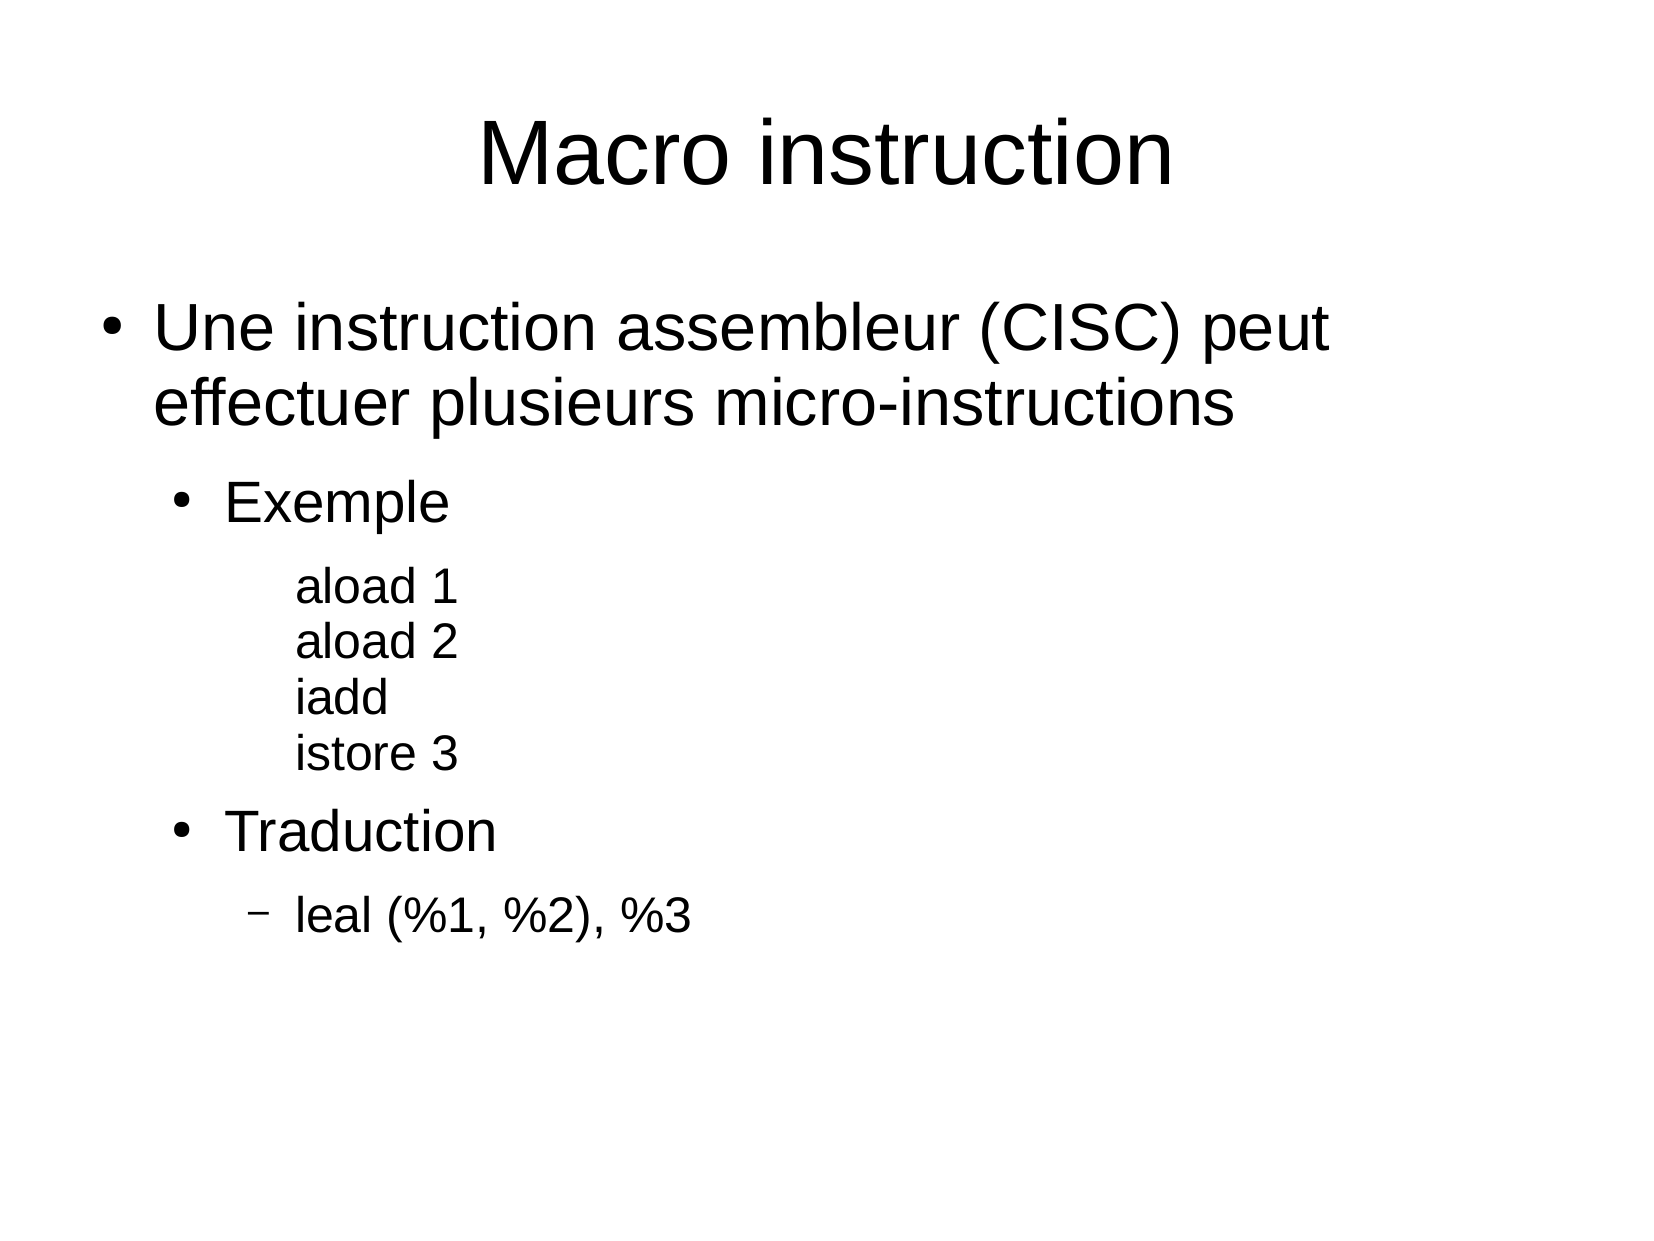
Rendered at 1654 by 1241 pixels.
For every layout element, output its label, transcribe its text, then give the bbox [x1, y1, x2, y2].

list Une instruction assembleur (CISC) peut effectuer plusieurs micro-instructions Exemple aload 1 aload 2 iadd istore 3 Traduction leal (%1, %2), %3 [82, 290, 1571, 1094]
title Macro instruction [82, 56, 1571, 250]
